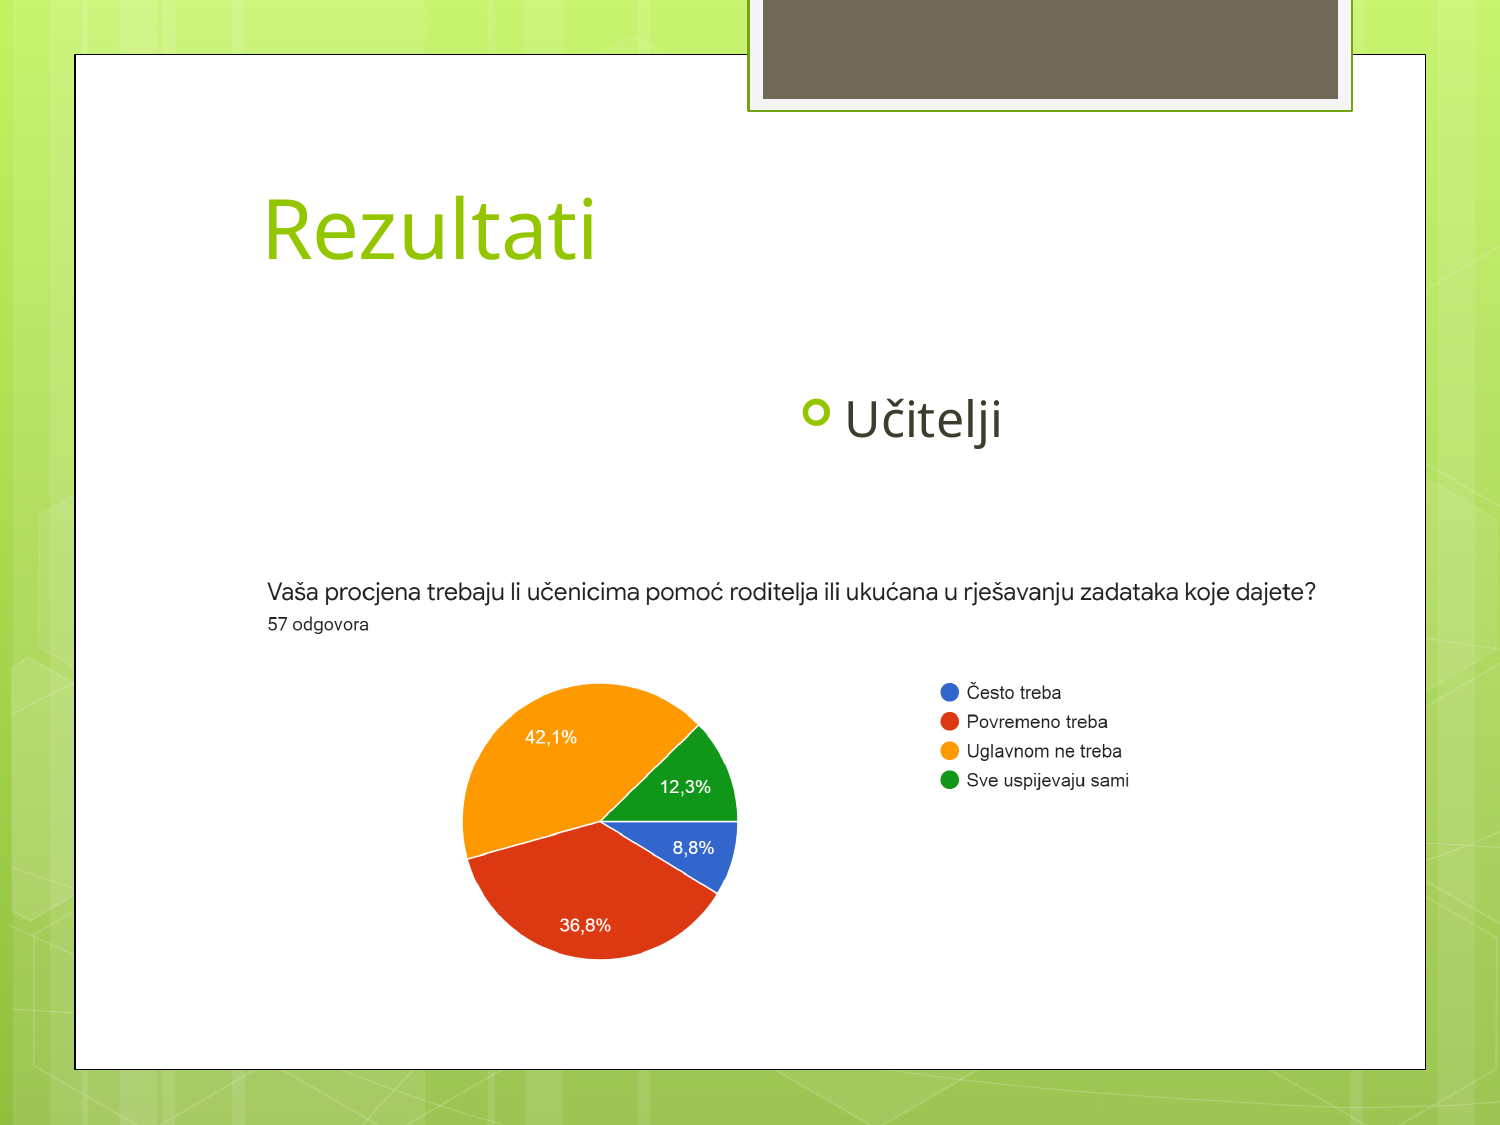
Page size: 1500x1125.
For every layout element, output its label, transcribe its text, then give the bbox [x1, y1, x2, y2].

picture [230, 538, 1353, 1012]
list Učitelji [761, 379, 1324, 538]
title Rezultati [171, 168, 1324, 357]
